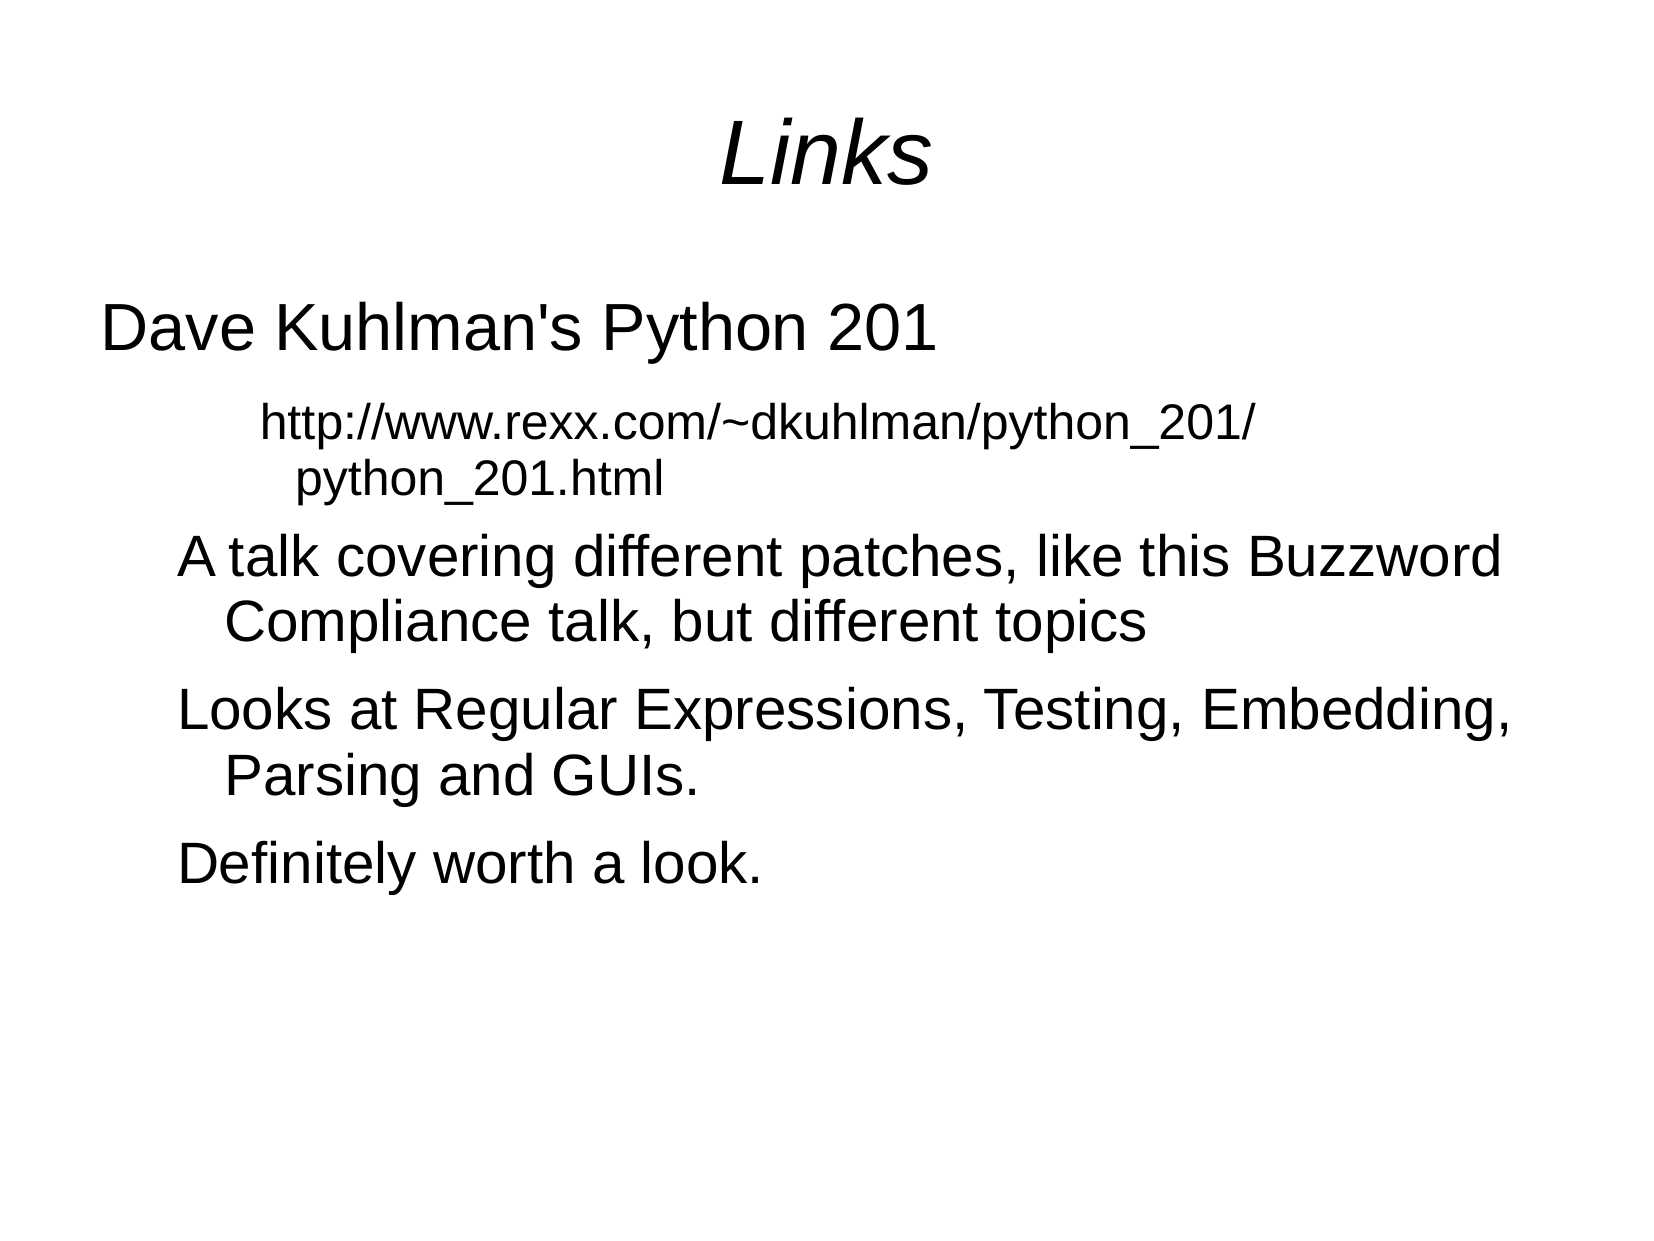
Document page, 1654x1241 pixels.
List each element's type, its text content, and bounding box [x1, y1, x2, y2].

list Dave Kuhlman's Python 201 http://www.rexx.com/~dkuhlman/python_201/python_201.html A talk covering different patches, like this Buzzword Compliance talk, but different topics Looks at Regular Expressions, Testing, Embedding, Parsing and GUIs. Definitely worth a look. [82, 290, 1571, 1094]
title Links [82, 56, 1571, 250]
